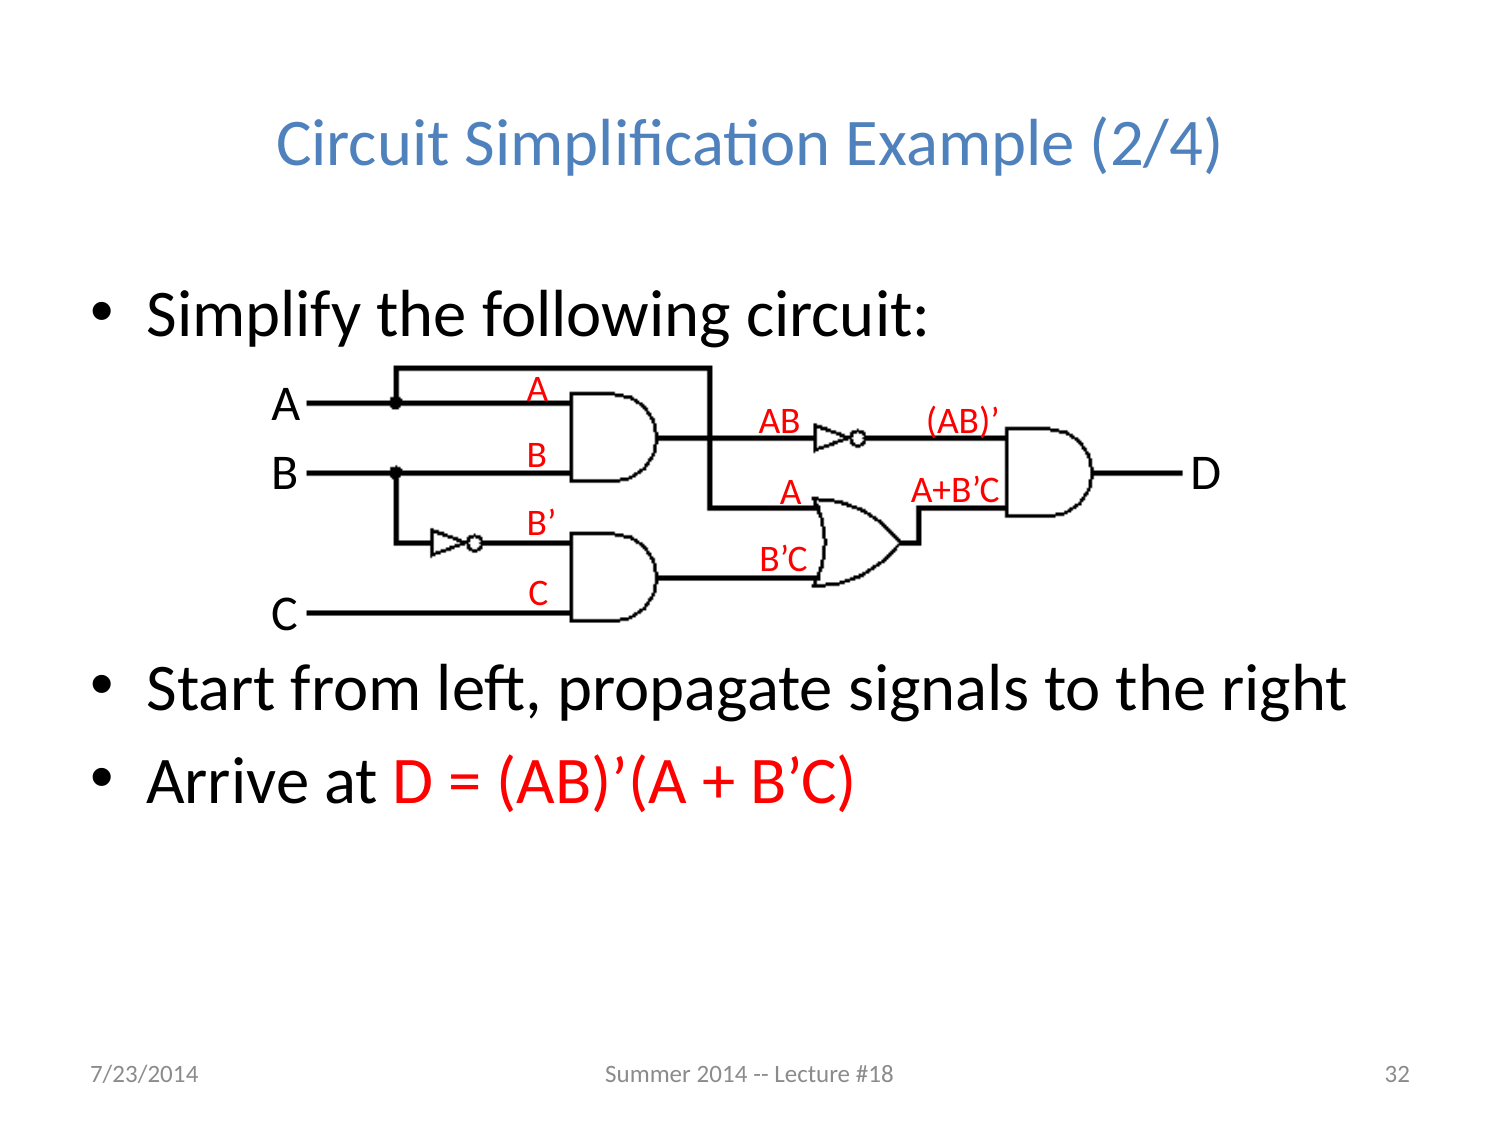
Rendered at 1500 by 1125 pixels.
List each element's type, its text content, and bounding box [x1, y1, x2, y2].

text_box A+B’C [896, 457, 1015, 518]
text_box A [511, 356, 564, 416]
text_box AB [743, 389, 816, 449]
slide_number 7/23/2014 [75, 1042, 425, 1103]
text_box (AB)’ [911, 388, 1015, 449]
list Simplify the following circuit: Start from left, propagate signals to the right Arrive at D = (AB)’(A + B’C) [75, 262, 1425, 1073]
text_box D [1175, 432, 1237, 508]
title Circuit Simplification Example (2/4) [75, 45, 1425, 233]
text_box B [256, 432, 314, 508]
text_box B’ [511, 490, 572, 551]
text_box A [765, 460, 817, 521]
footer Summer 2014 -- Lecture #18 [512, 1042, 988, 1103]
text_box A [256, 363, 316, 439]
picture [300, 359, 1190, 630]
slide_number <number> [1074, 1042, 1425, 1103]
text_box B’C [744, 526, 823, 587]
text_box B [511, 422, 563, 483]
text_box C [256, 573, 313, 649]
text_box C [513, 561, 564, 621]
